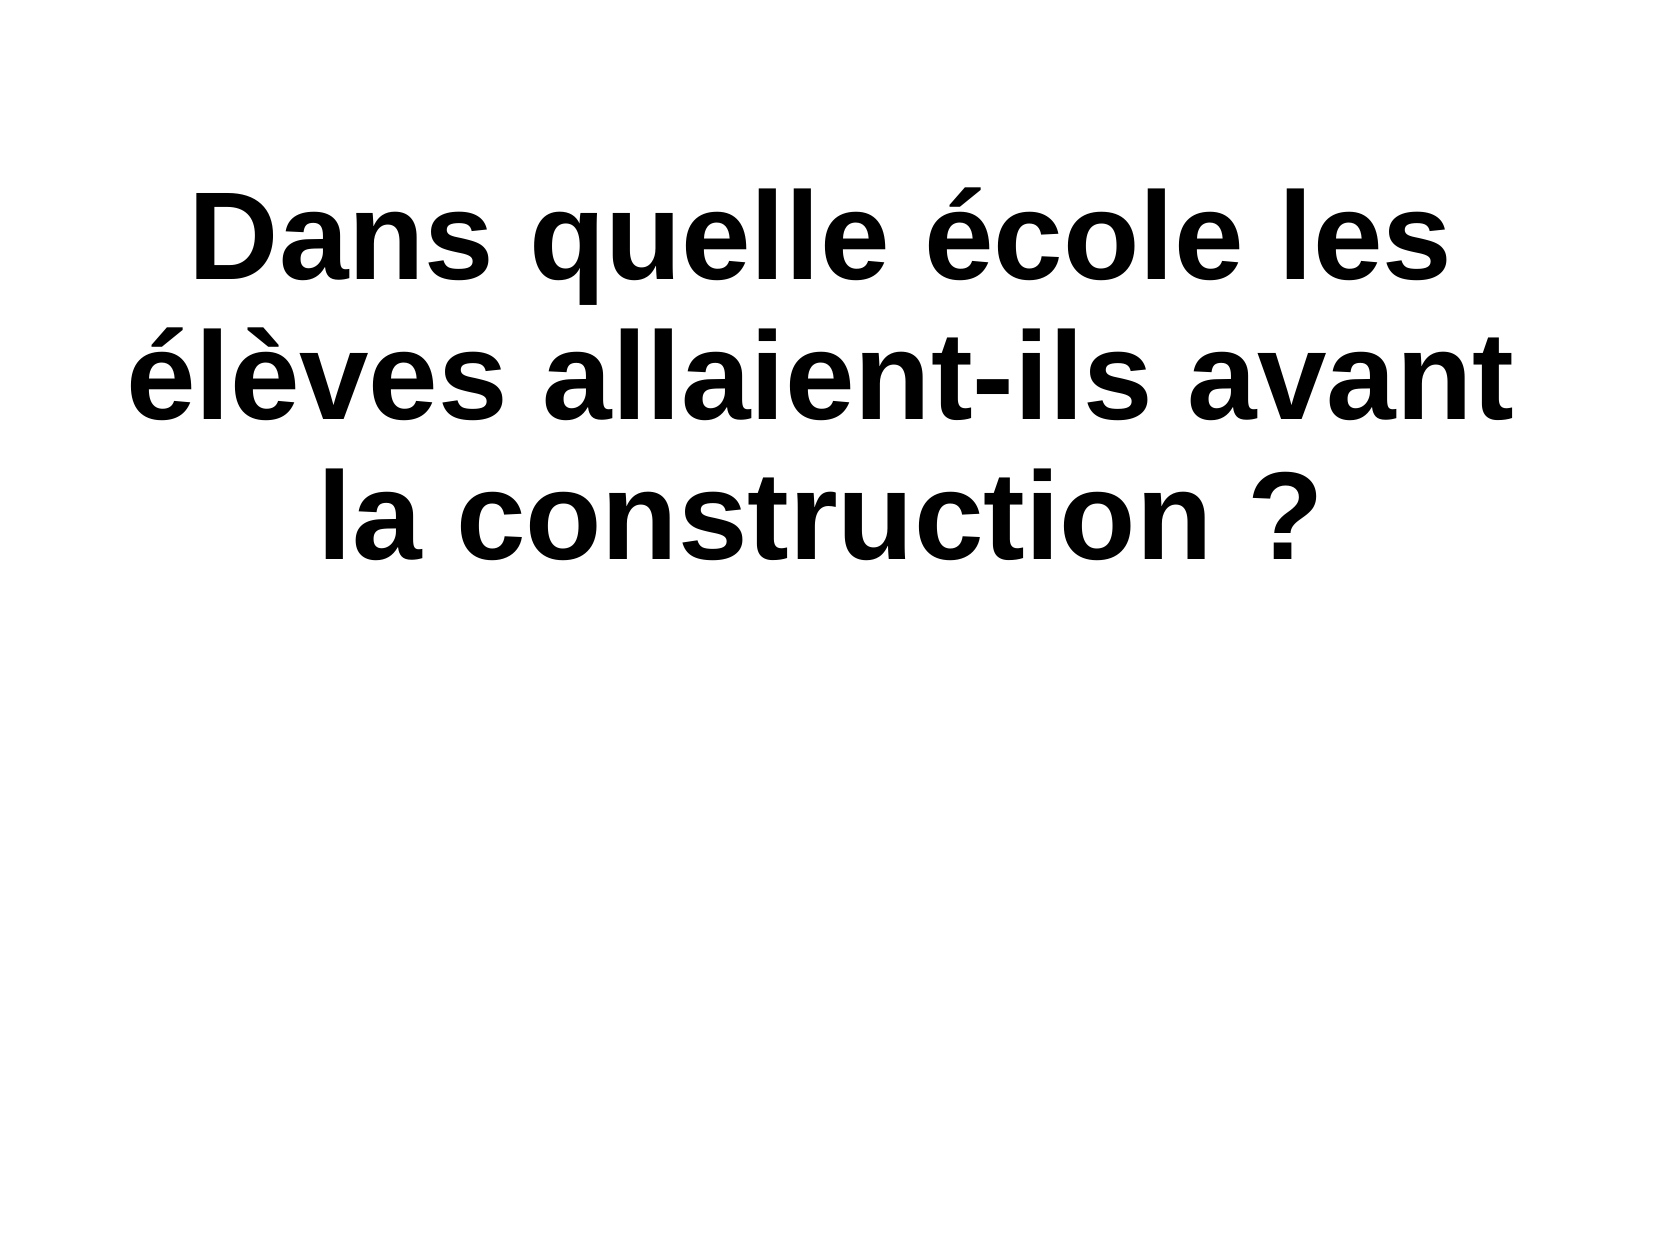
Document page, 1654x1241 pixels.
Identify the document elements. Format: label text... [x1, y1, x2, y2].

title Dans quelle école les élèves allaient-ils avant la construction ? [76, 166, 1565, 586]
